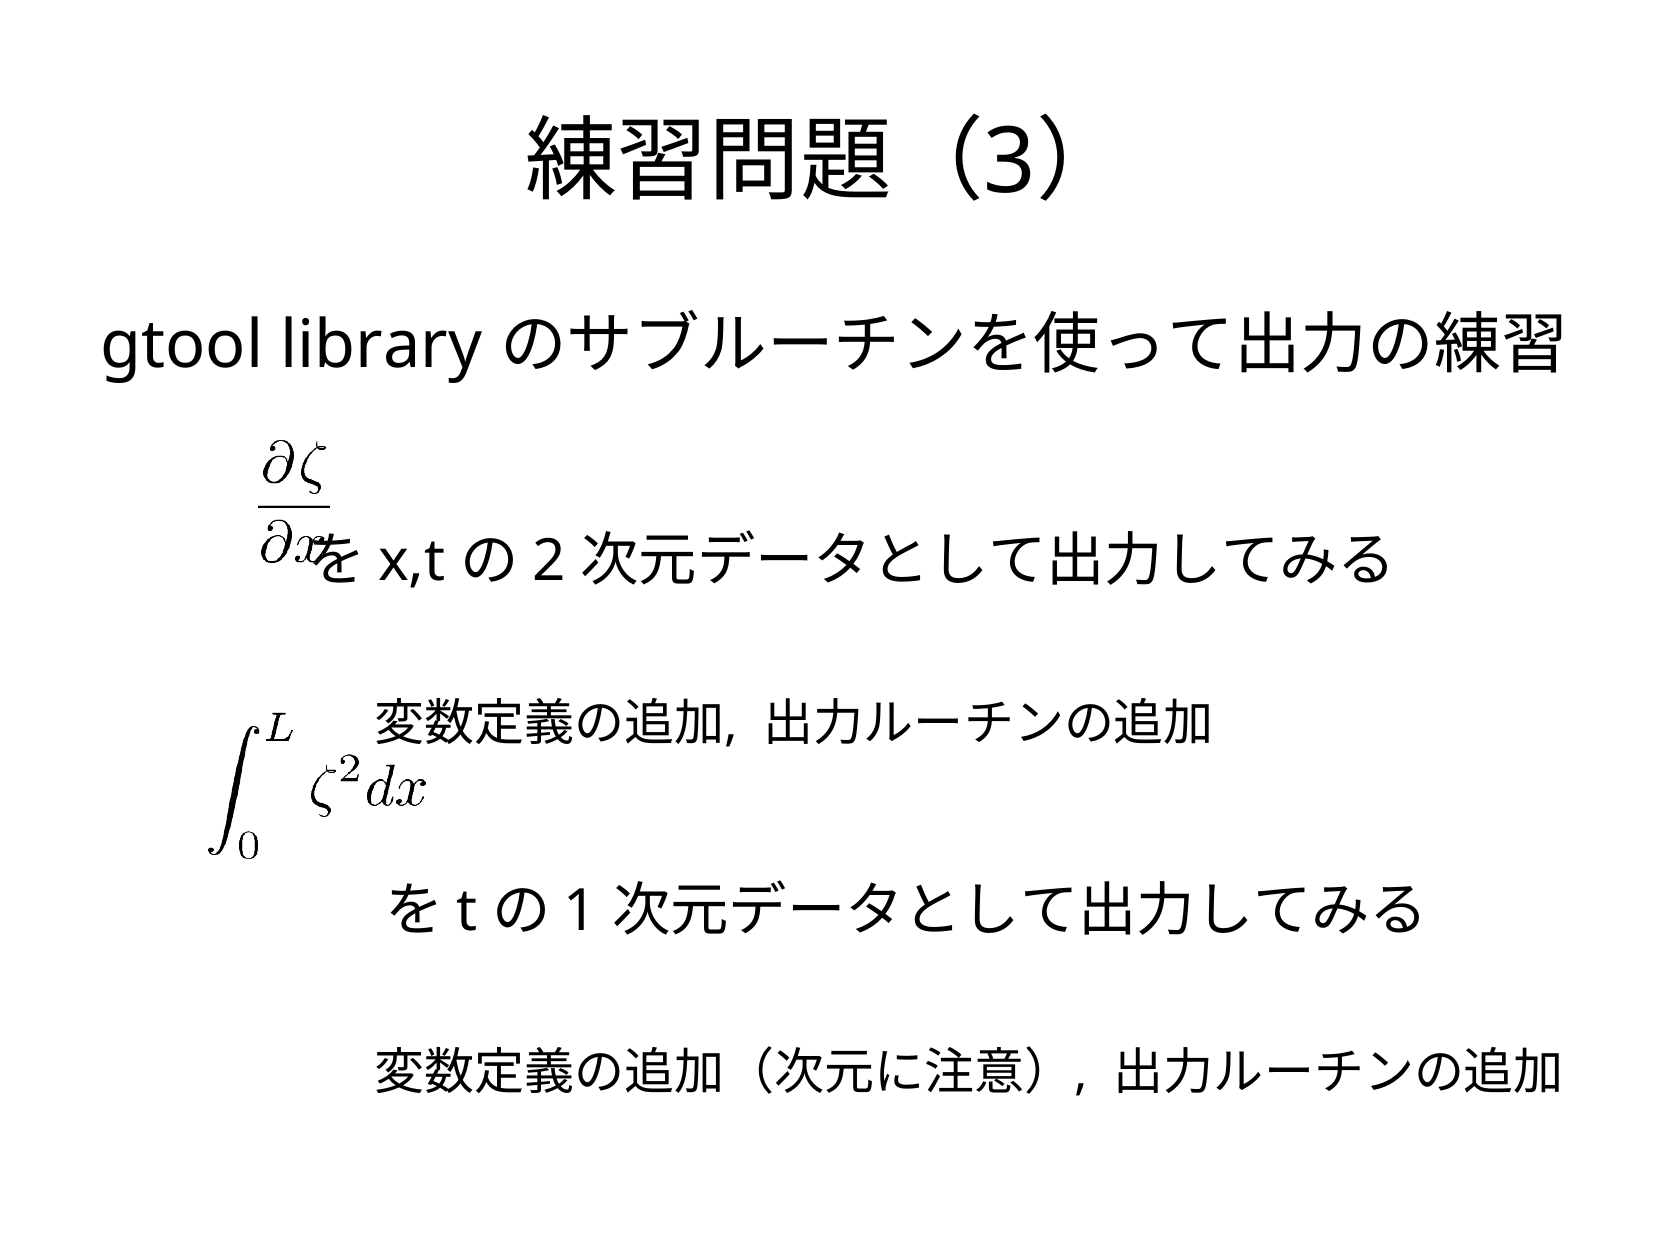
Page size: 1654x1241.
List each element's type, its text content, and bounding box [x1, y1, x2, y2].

list gtool library のサブルーチンを使って出力の練習 を x,t の 2 次元データとして出力してみる 変数定義の追加, 出力ルーチンの追加 を t の 1 次元データとして出力してみる 変数定義の追加（次元に注意）, 出力ルーチンの追加 [82, 290, 1571, 1094]
picture [253, 436, 342, 565]
picture [200, 708, 441, 867]
title 練習問題（3） [82, 56, 1571, 250]
